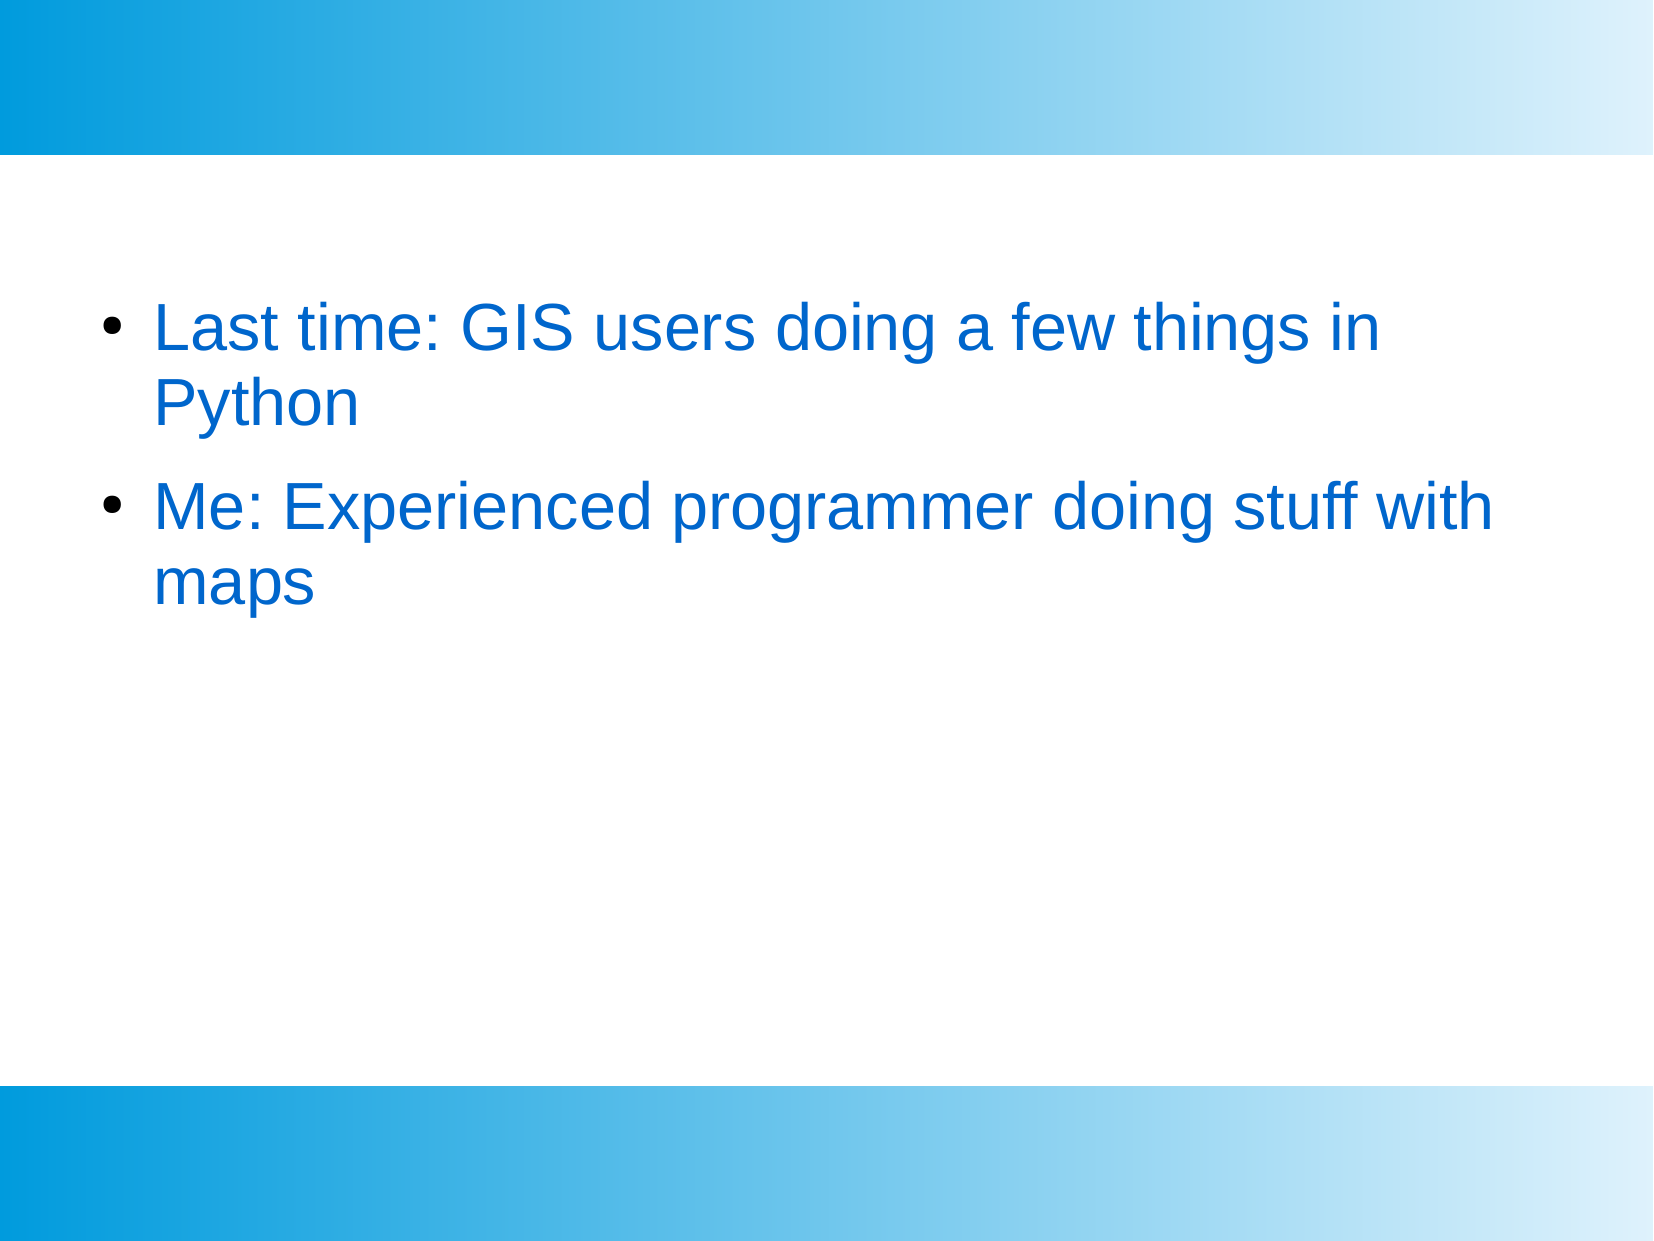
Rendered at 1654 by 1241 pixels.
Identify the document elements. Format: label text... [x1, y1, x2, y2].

list Last time: GIS users doing a few things in Python Me: Experienced programmer doing stuff with maps [82, 290, 1571, 1010]
